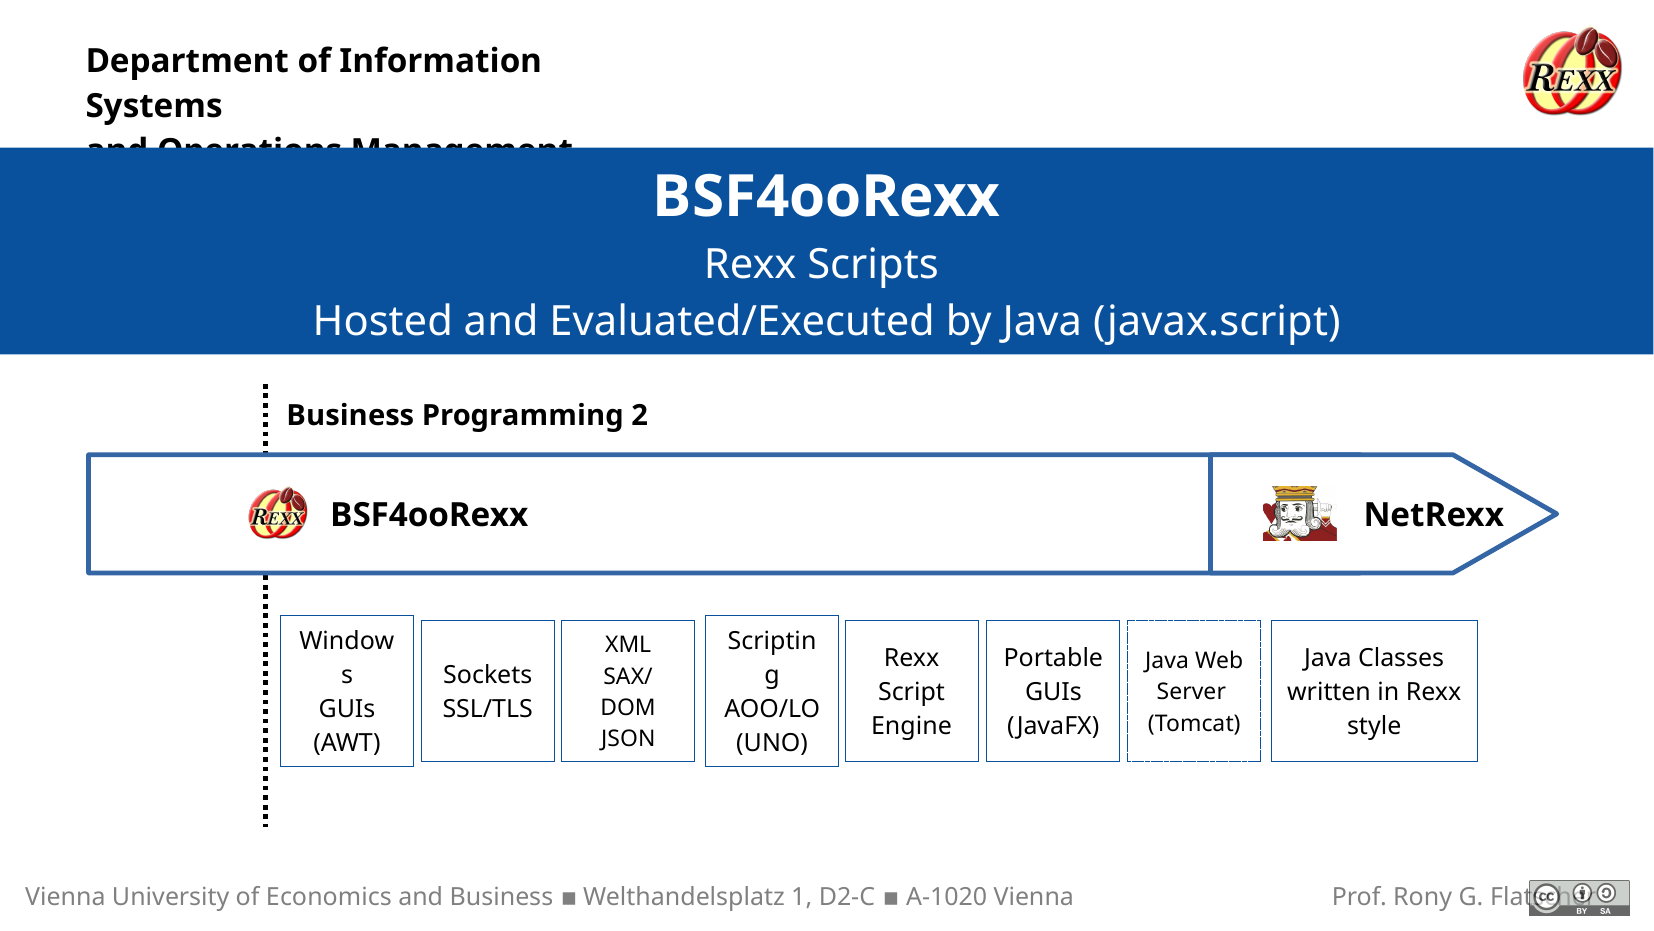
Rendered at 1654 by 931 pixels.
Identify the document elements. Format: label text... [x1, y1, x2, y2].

text_box Business Programming 2 [271, 386, 715, 440]
picture [1263, 486, 1337, 541]
text_box Java Web Server (Tomcat) [1127, 620, 1261, 762]
text_box Windows GUIs (AWT) [280, 620, 414, 762]
text_box Scripting AOO/LO (UNO) [705, 620, 839, 762]
text_box Java Classes written in Rexx style [1271, 620, 1478, 762]
text_box BSF4ooRexx [88, 454, 1210, 573]
text_box XML SAX/DOM JSON [561, 620, 695, 762]
text_box NetRexx [1210, 454, 1557, 573]
picture [248, 484, 308, 544]
text_box Portable GUIs (JavaFX) [986, 620, 1120, 762]
text_box Rexx Script Engine [845, 620, 979, 762]
title BSF4ooRexx Rexx Scripts Hosted and Evaluated/Executed by Java (javax.script) [0, 147, 1654, 355]
text_box Sockets SSL/TLS [421, 620, 555, 762]
picture [1522, 22, 1623, 124]
